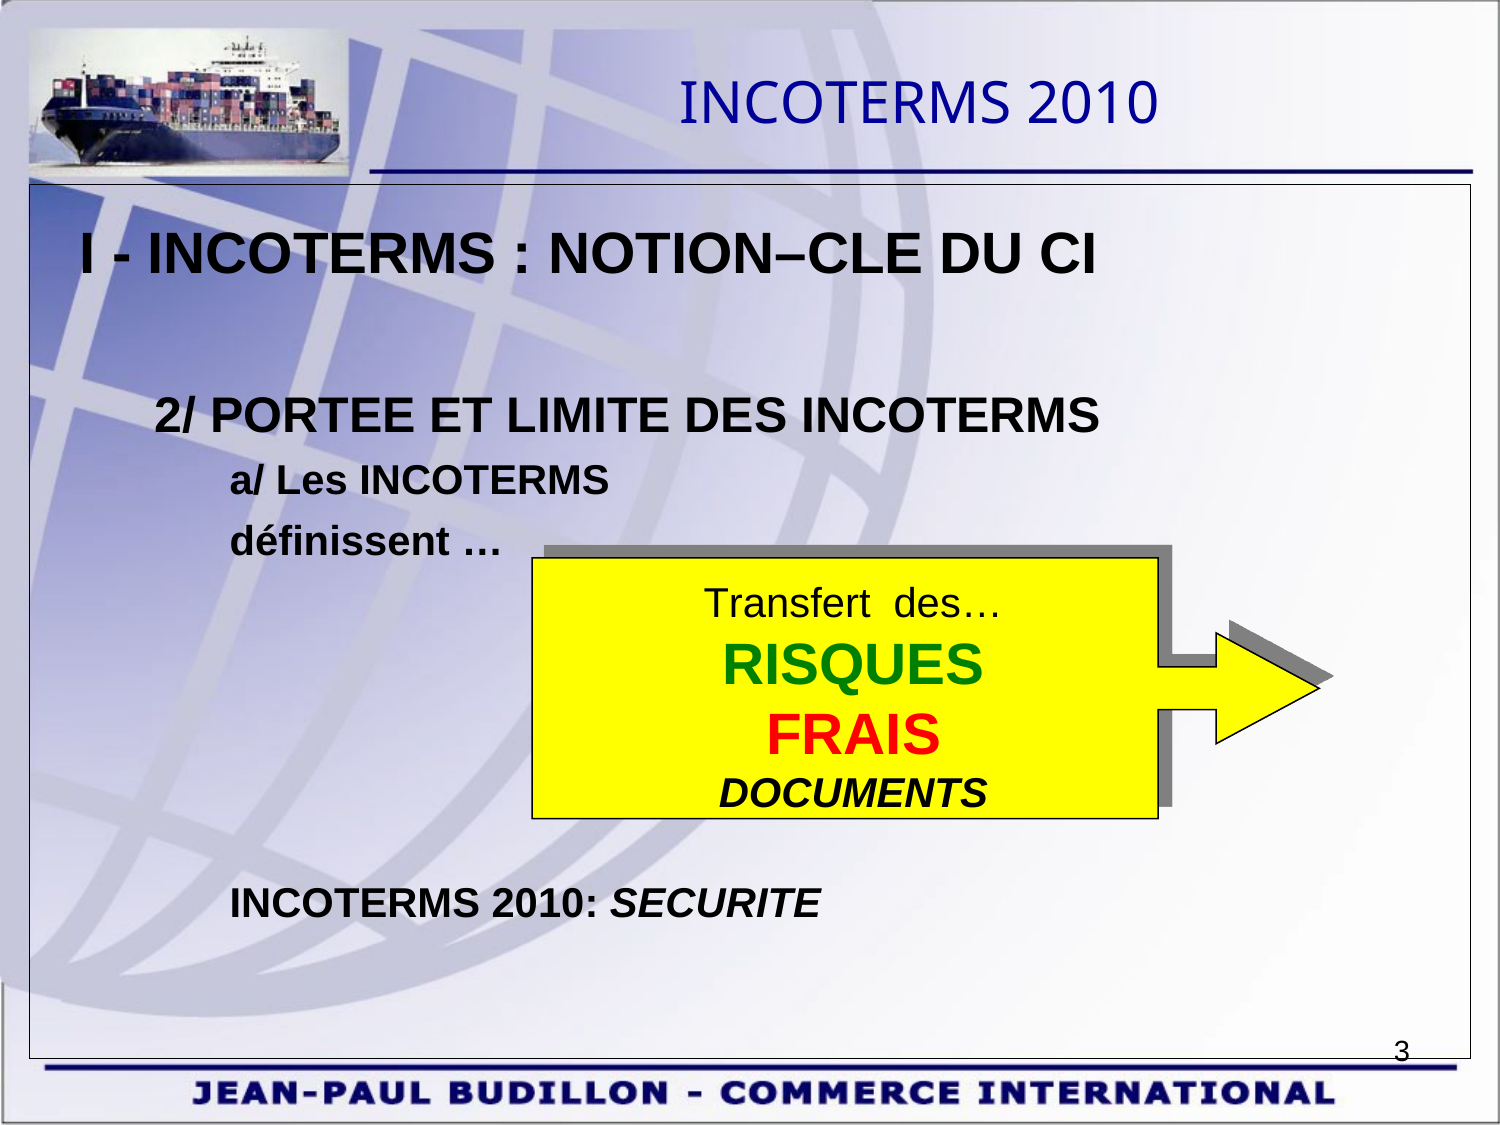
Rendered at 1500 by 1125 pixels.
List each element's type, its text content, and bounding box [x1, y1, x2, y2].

picture [0, 0, 1500, 1125]
text_box Transfert des… RISQUES FRAIS DOCUMENTS [560, 568, 1146, 789]
title INCOTERMS 2010 [356, 42, 1483, 159]
list I - INCOTERMS : NOTION–CLE DU CI 2/ PORTEE ET LIMITE DES INCOTERMS a/ Les INCOTERMS définissent … INCOTERMS 2010: SECURITE [64, 207, 1447, 1035]
text_box [532, 557, 1320, 819]
